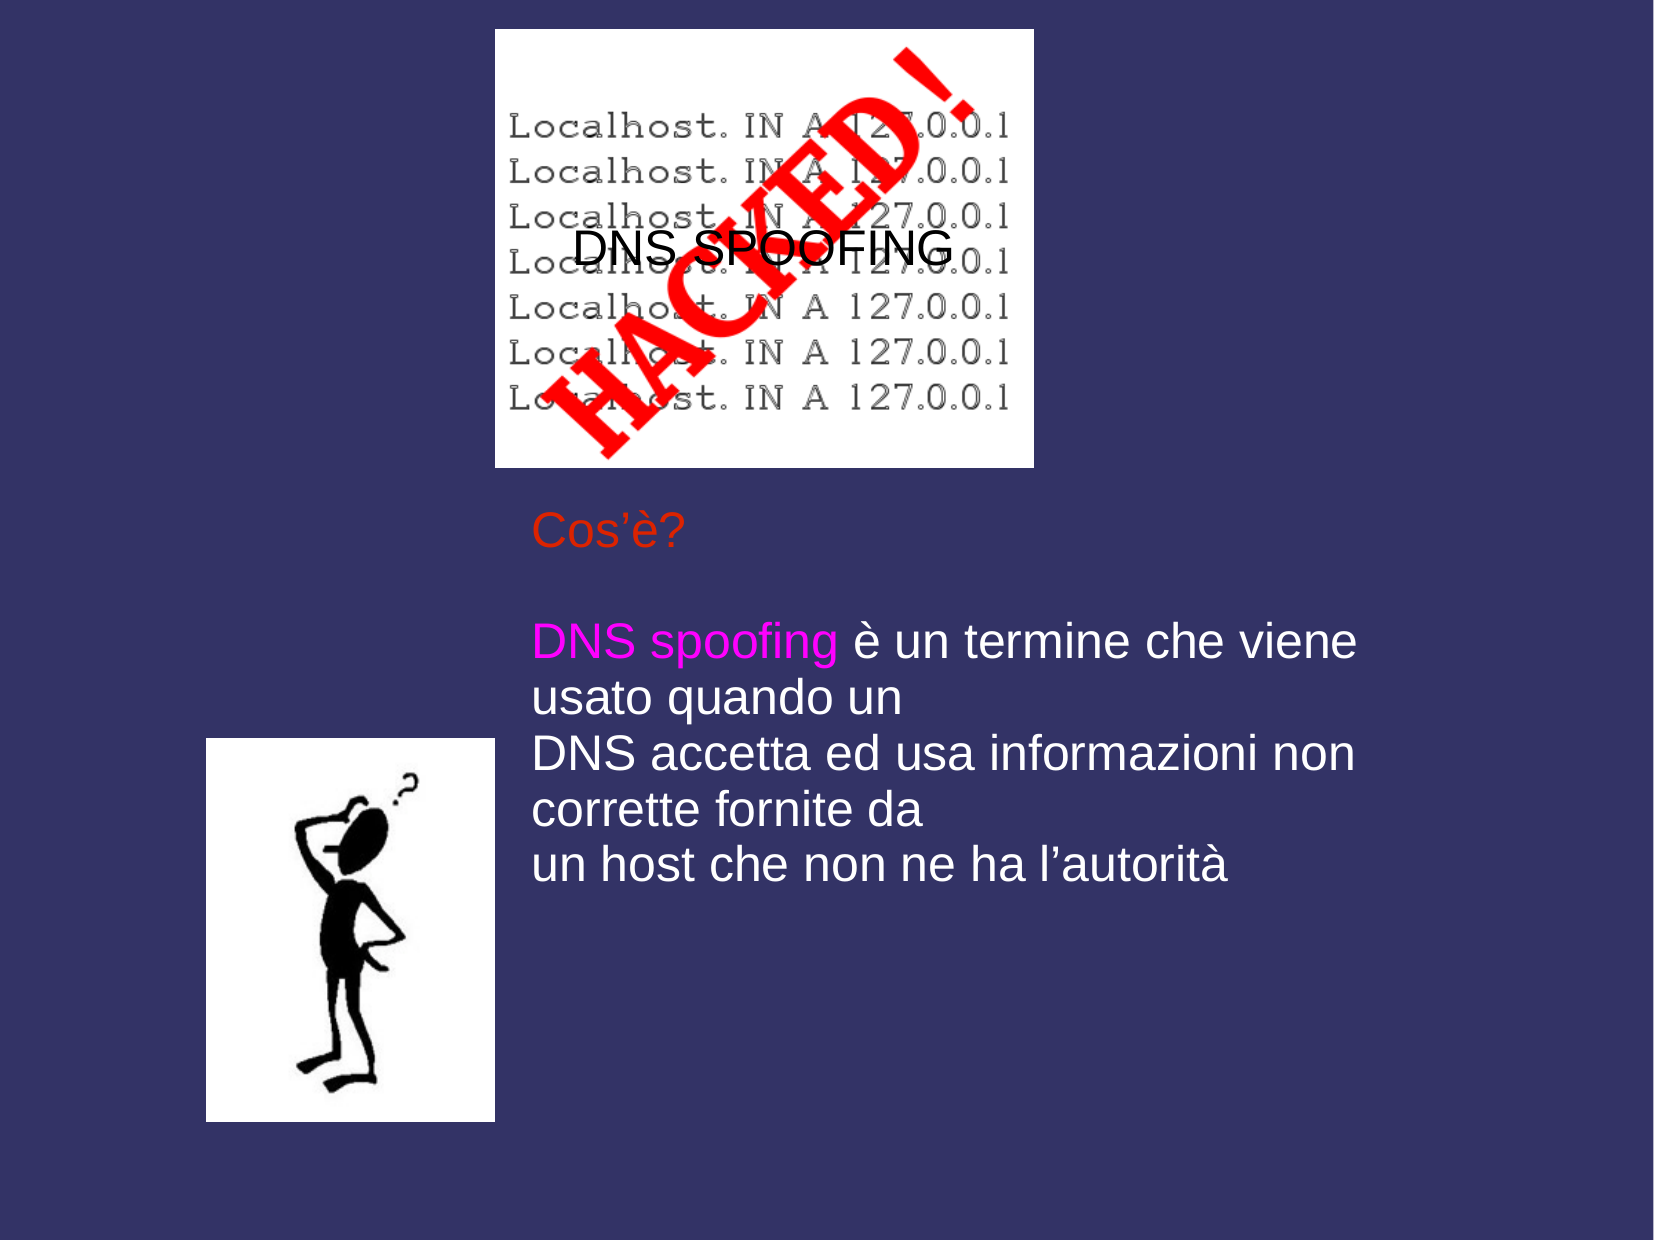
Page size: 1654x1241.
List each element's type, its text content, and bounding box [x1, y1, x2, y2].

text_box Cos’è? DNS spoofing è un termine che viene usato quando un DNS accetta ed usa informazioni non corrette fornite da un host che non ne ha l’autorità [531, 501, 1447, 893]
picture [495, 29, 1034, 468]
picture [206, 738, 495, 1123]
